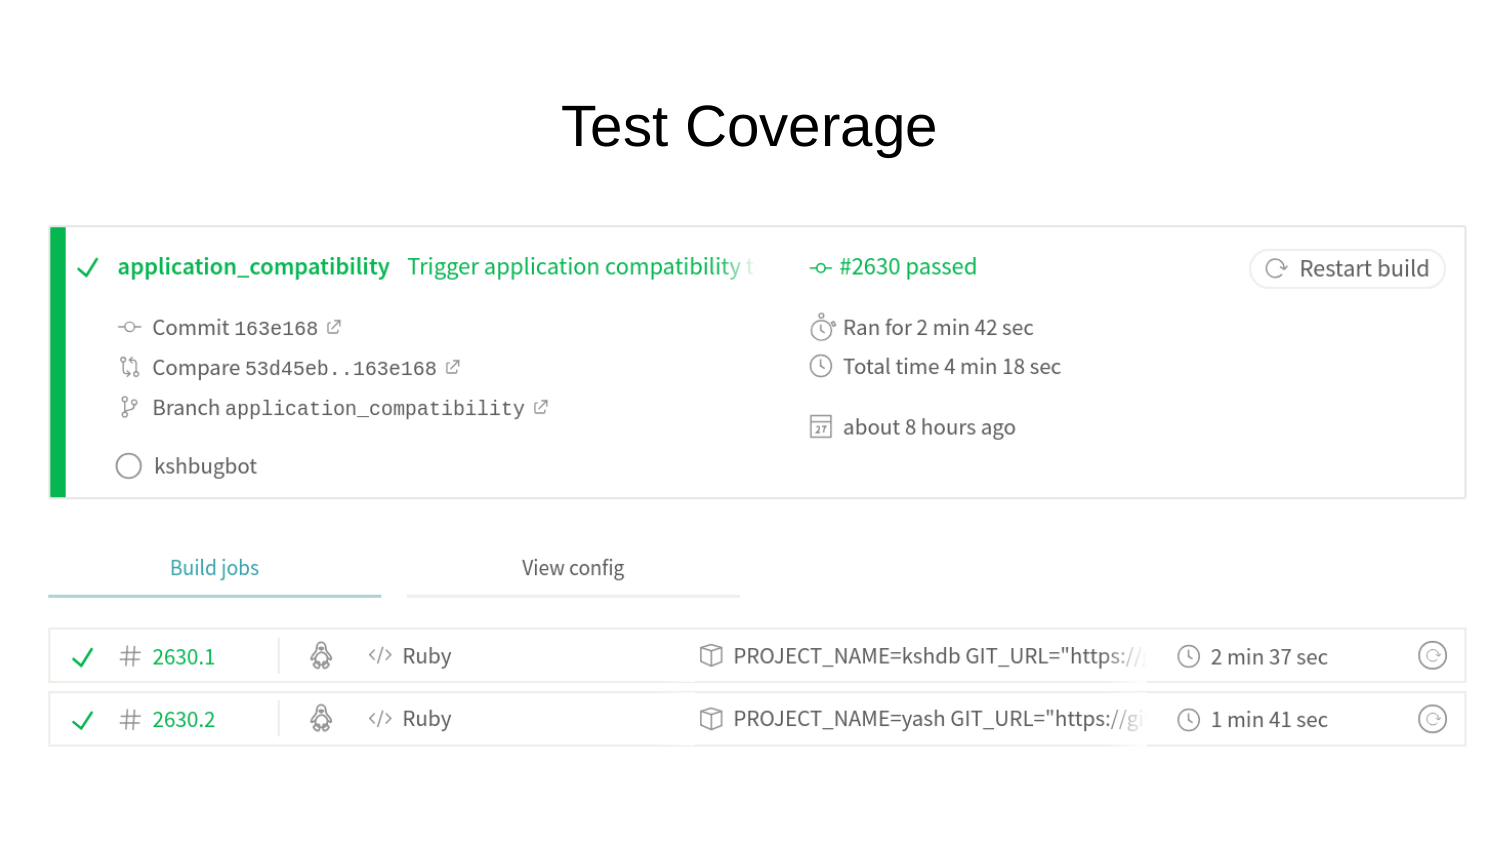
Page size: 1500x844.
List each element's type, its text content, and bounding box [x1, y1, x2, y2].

picture [37, 216, 1488, 762]
title Test Coverage [51, 72, 1449, 167]
